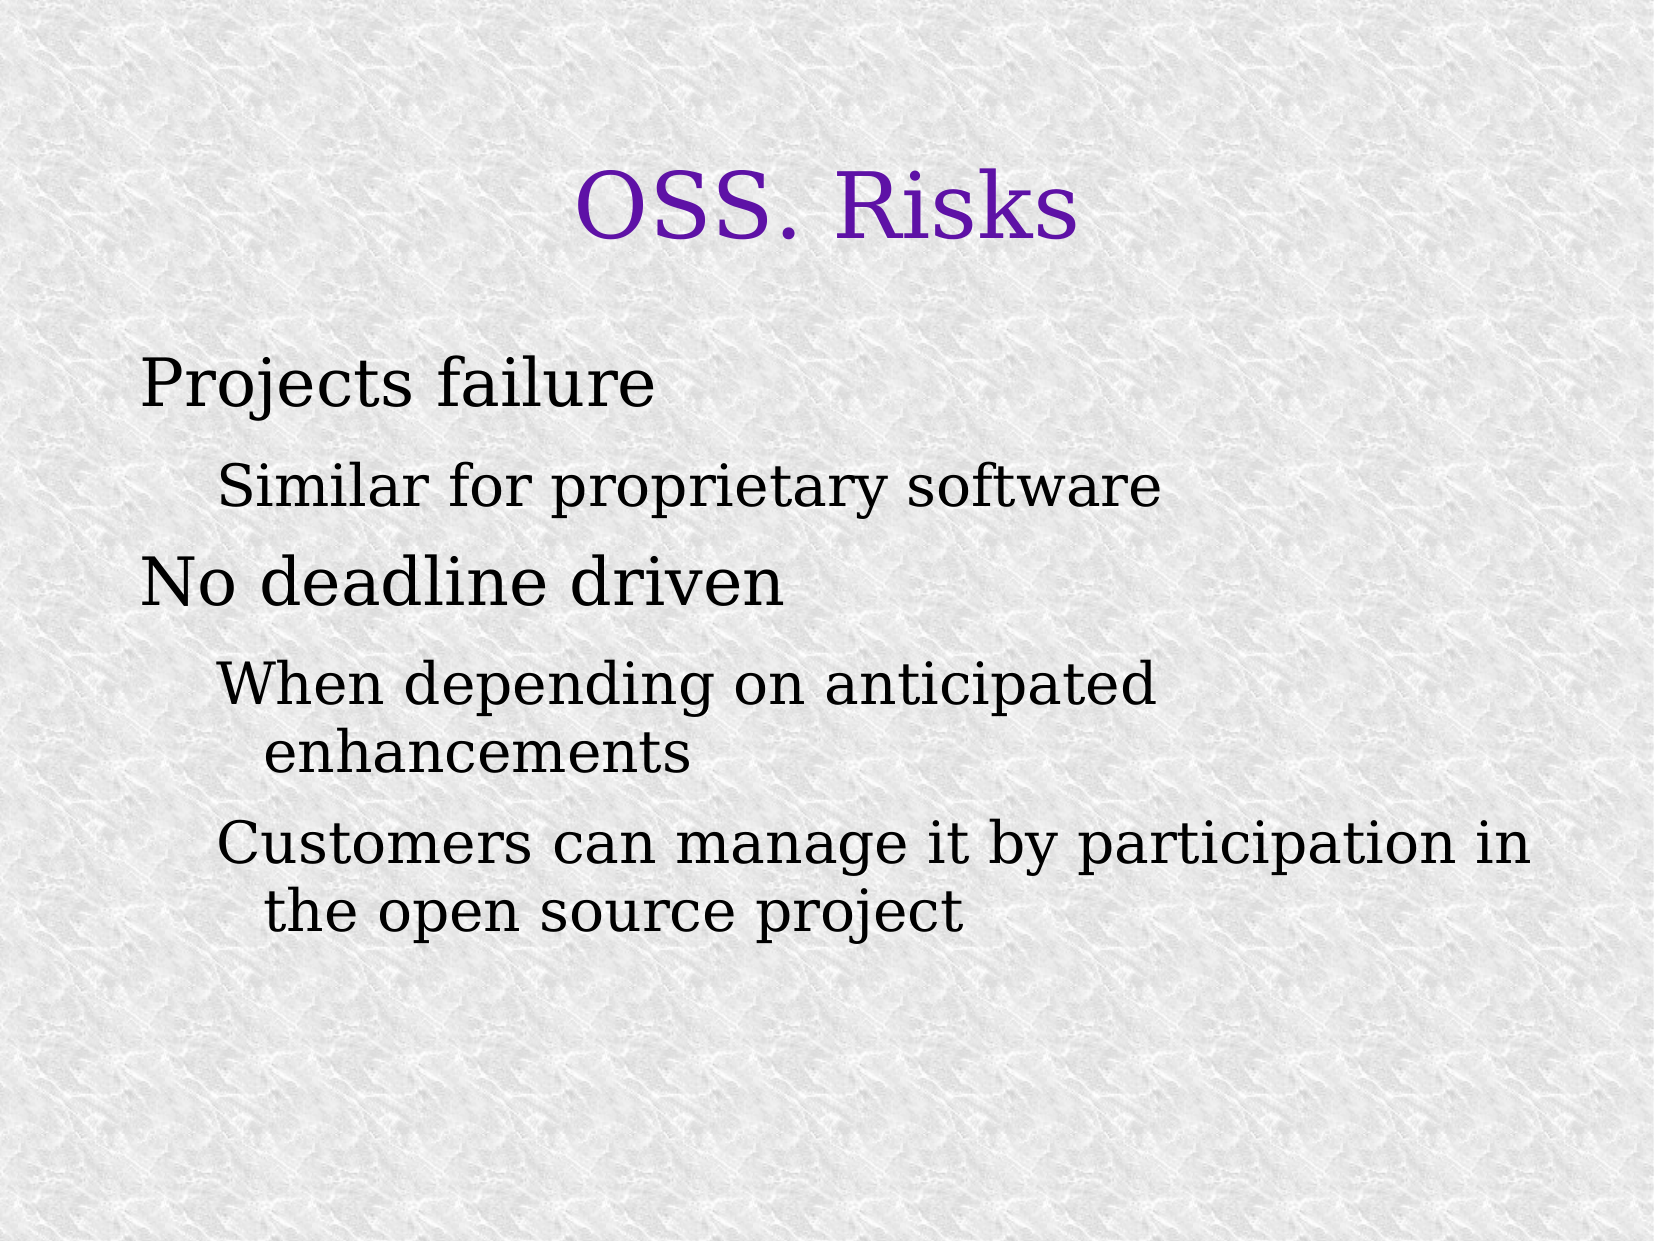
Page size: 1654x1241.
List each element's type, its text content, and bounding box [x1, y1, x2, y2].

picture [0, 0, 1654, 1241]
list Projects failure Similar for proprietary software No deadline driven When depending on anticipated enhancements Customers can manage it by participation in the open source project [121, 344, 1534, 1127]
title OSS. Risks [121, 102, 1534, 311]
